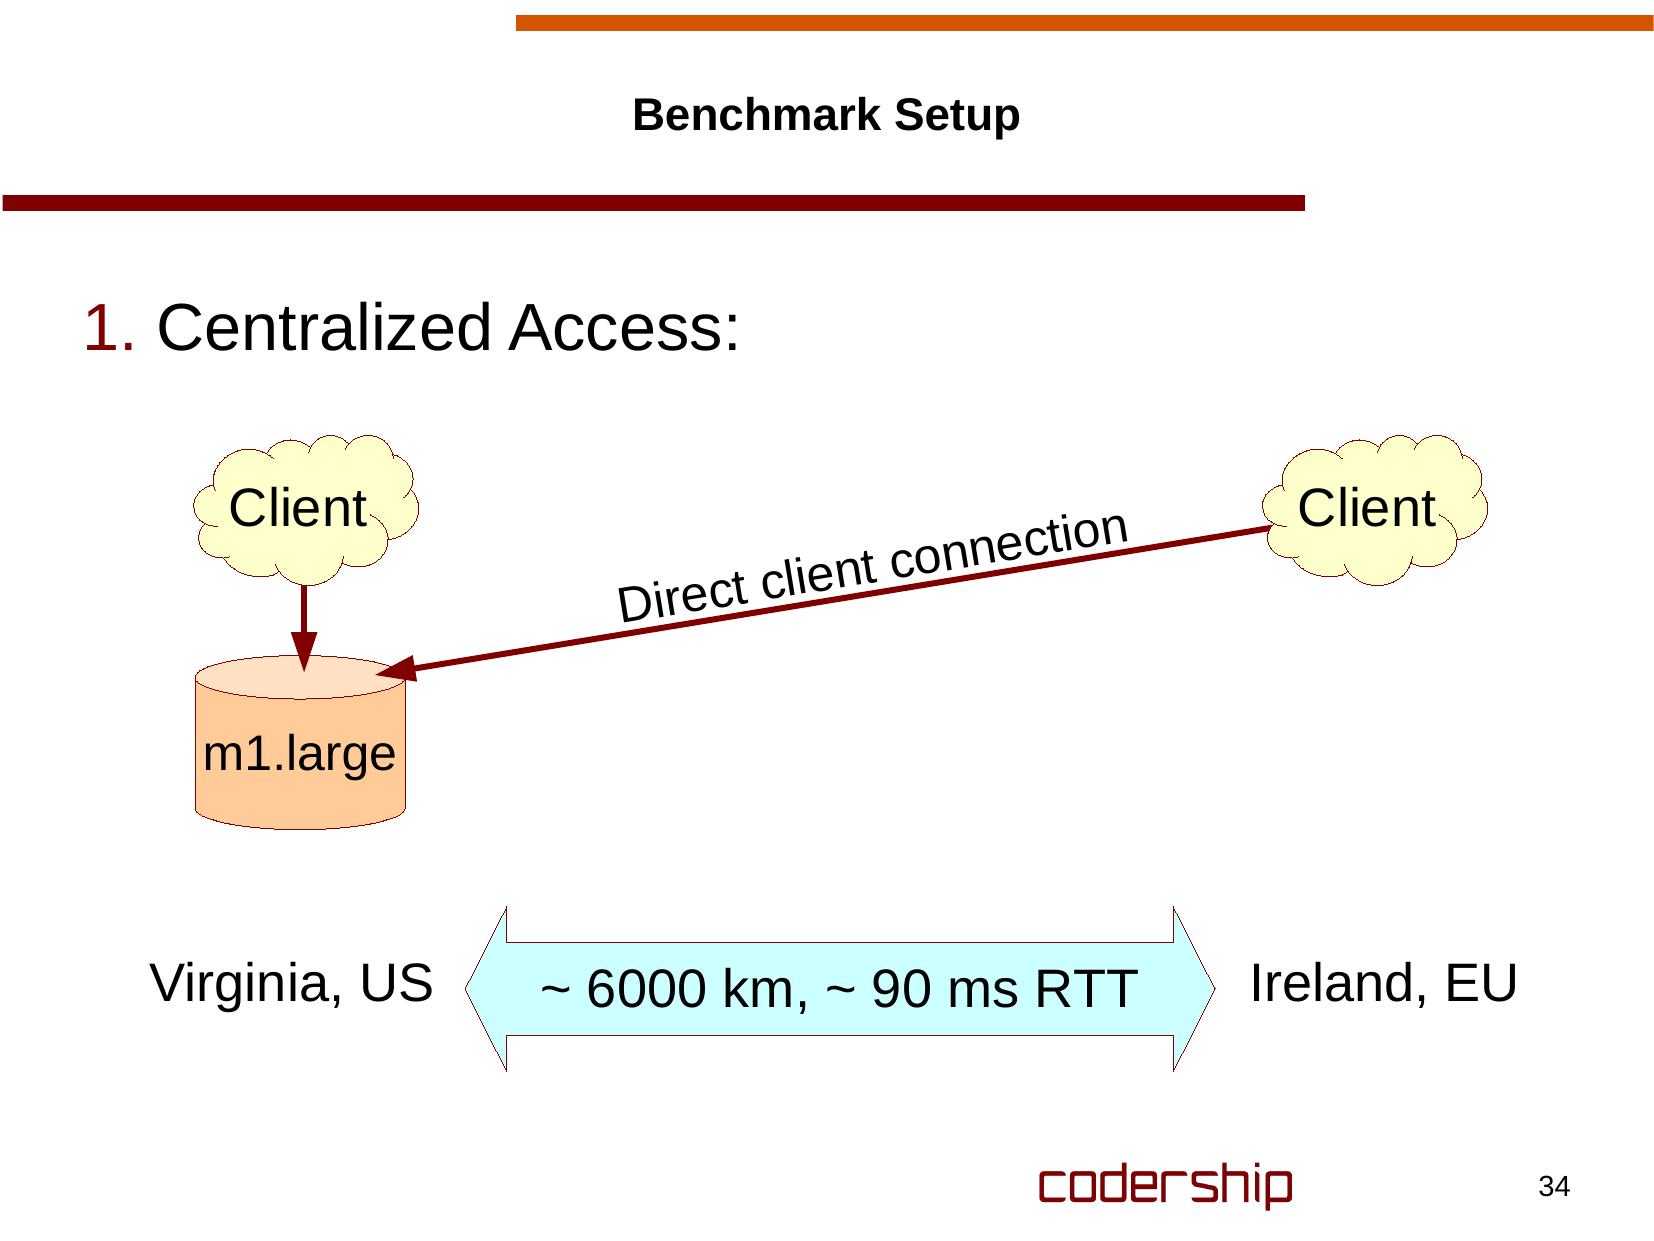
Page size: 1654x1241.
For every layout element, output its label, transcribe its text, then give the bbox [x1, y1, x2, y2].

list 1. Centralized Access: [82, 290, 1571, 1109]
text_box ~ 6000 km, ~ 90 ms RTT [465, 906, 1216, 1072]
text_box Client [1262, 435, 1488, 586]
text_box Ireland, EU [1219, 945, 1550, 1021]
text_box Client [193, 435, 419, 586]
text_box Virginia, US [127, 945, 458, 1021]
title Benchmark Setup [82, 49, 1571, 181]
picture [2, 195, 1305, 211]
picture [516, 15, 1654, 31]
picture [1035, 1158, 1296, 1215]
text_box m1.large [195, 680, 406, 830]
